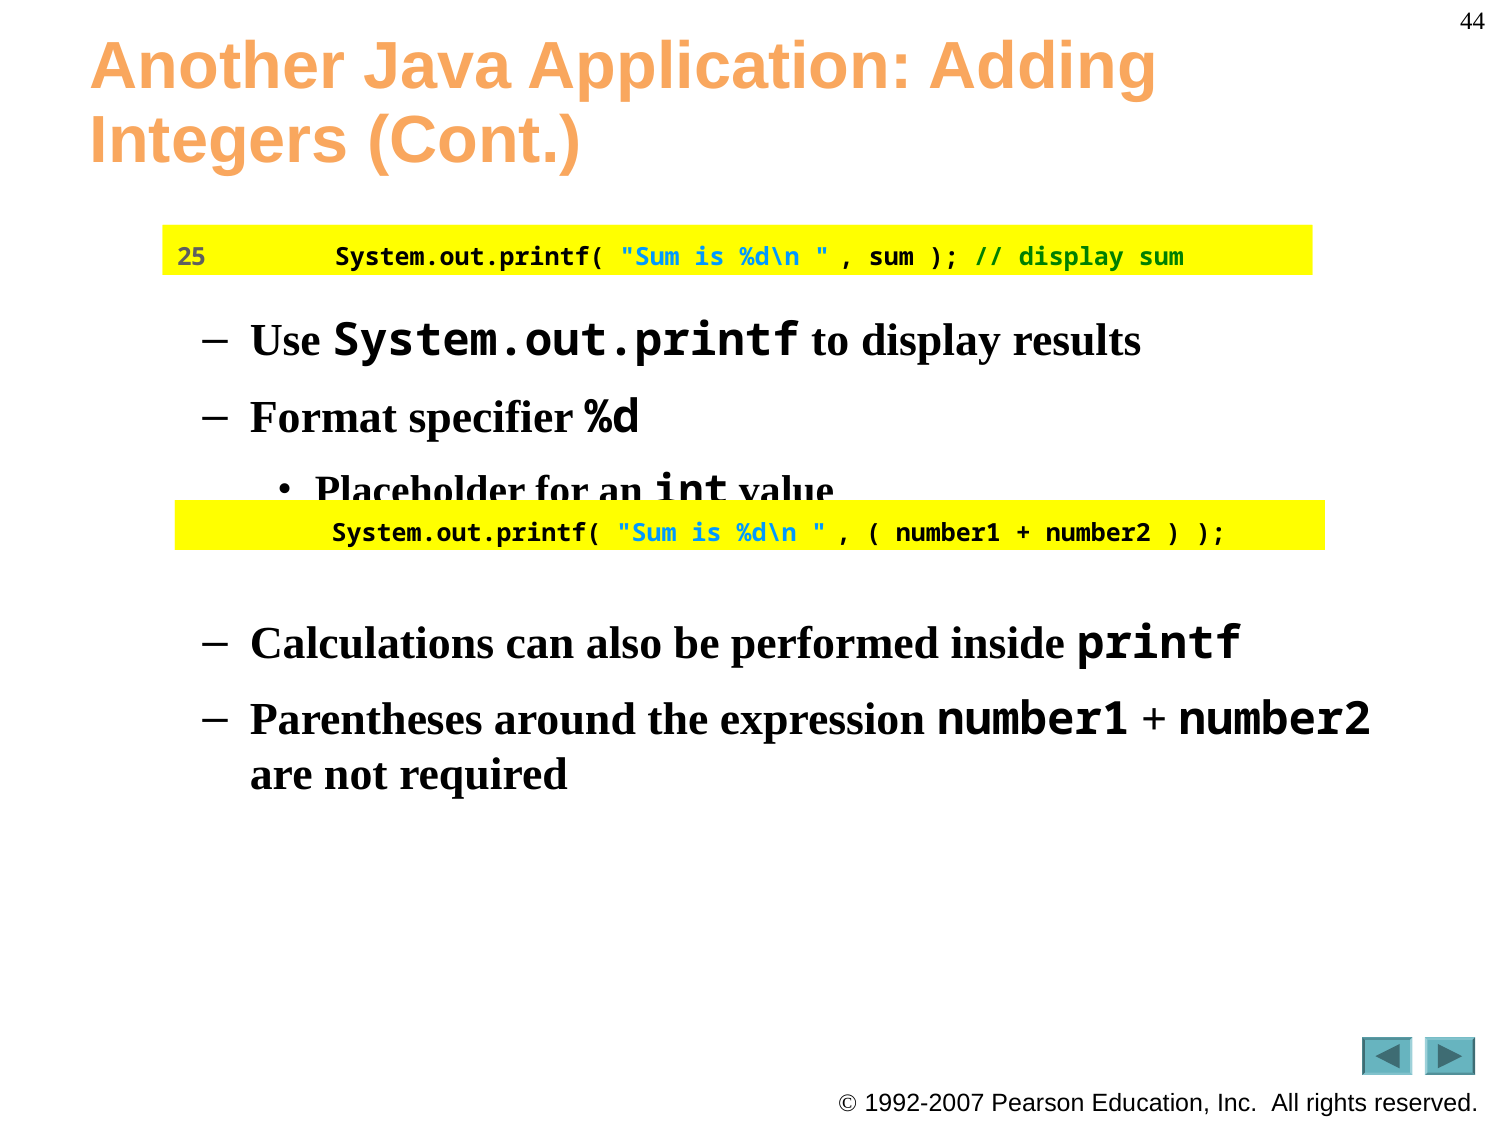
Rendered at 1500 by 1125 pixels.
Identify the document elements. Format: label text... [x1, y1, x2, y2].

title Another Java Application: Adding Integers (Cont.) [75, 12, 1426, 201]
text_box System.out.printf( "Sum is %d\n " , ( number1 + number2 ) ); [174, 500, 1325, 550]
list Use System.out.printf to display results Format specifier %d Placeholder for an int value Calculations can also be performed inside printf Parentheses around the expression number1 + number2 are not required [112, 220, 1425, 963]
text_box 25 System.out.printf( "Sum is %d\n " , sum ); // display sum [162, 224, 1313, 275]
